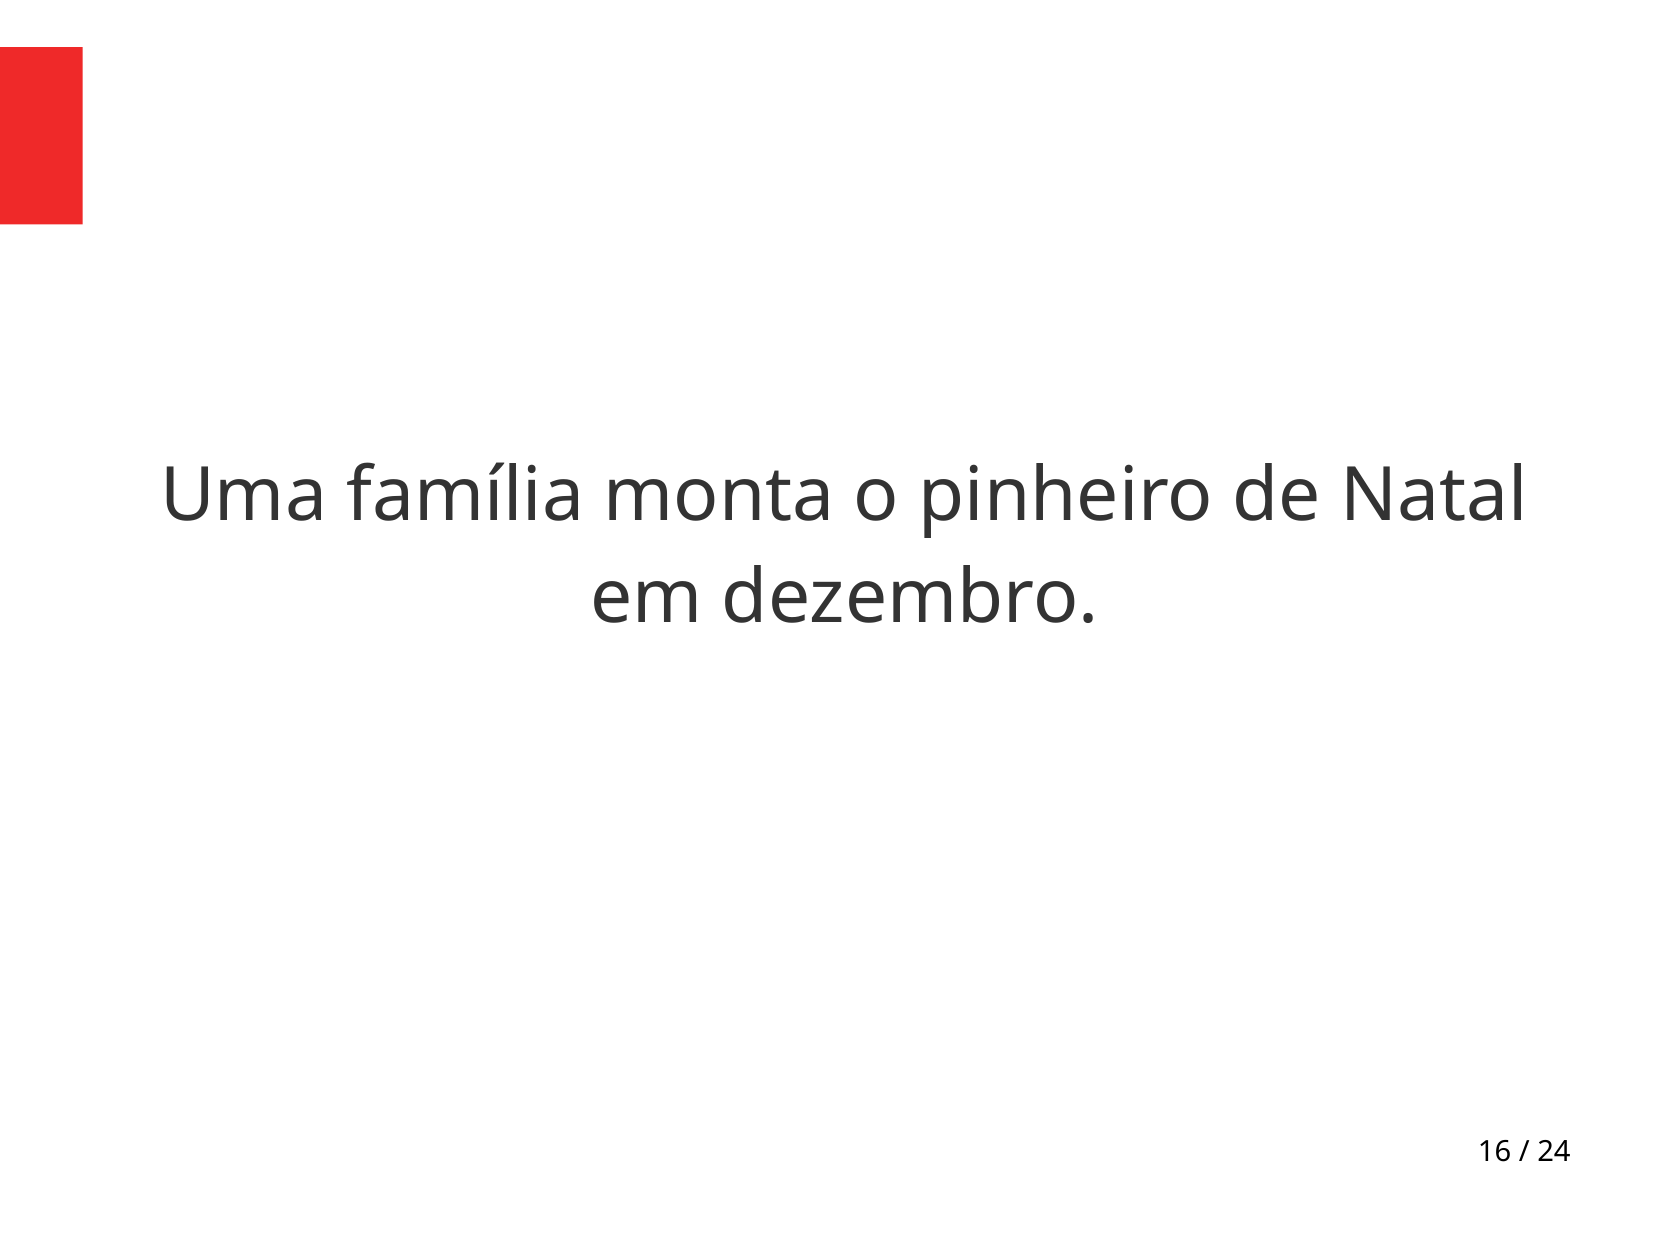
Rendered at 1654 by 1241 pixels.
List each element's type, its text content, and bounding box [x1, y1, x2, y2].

title Uma família monta o pinheiro de Natal em dezembro. [118, 435, 1571, 650]
